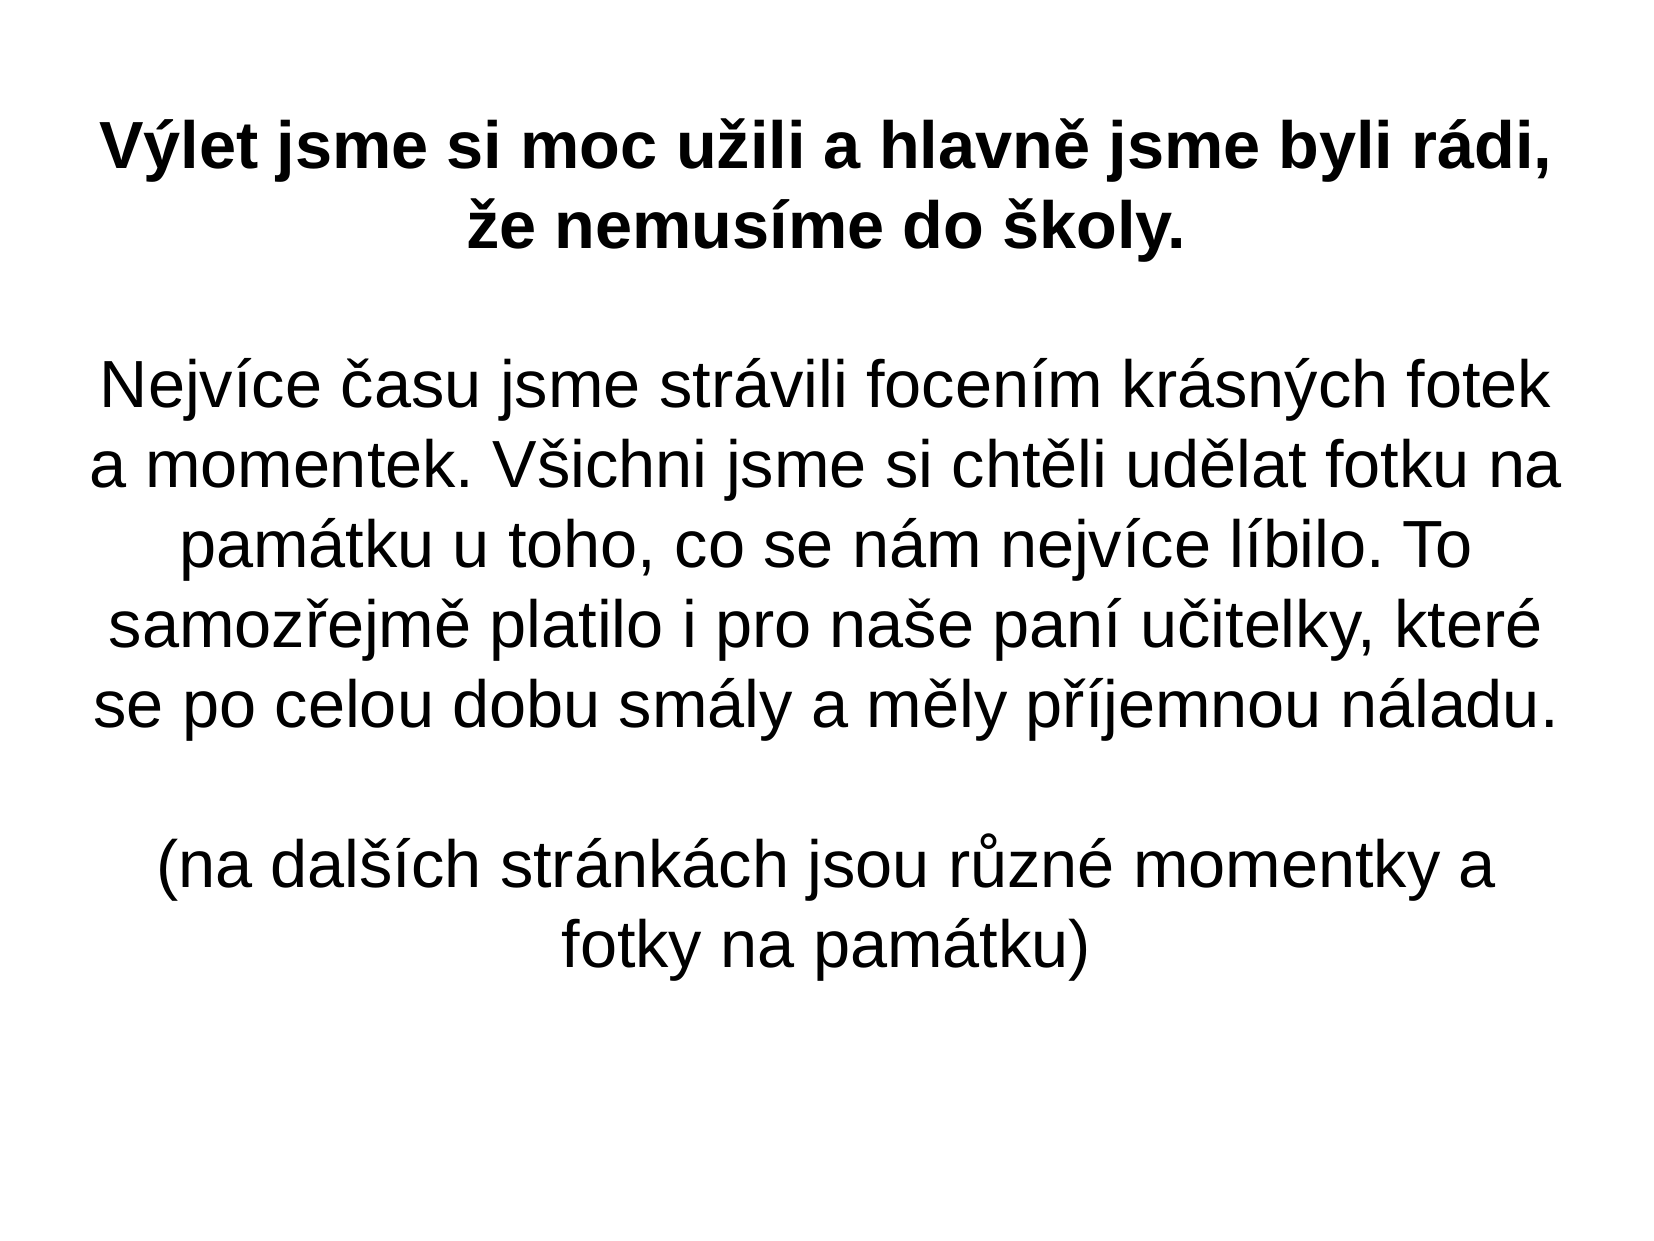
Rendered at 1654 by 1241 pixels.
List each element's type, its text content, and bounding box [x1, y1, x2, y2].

text_box Výlet jsme si moc užili a hlavně jsme byli rádi, že nemusíme do školy. Nejvíce času jsme strávili focením krásných fotek a momentek. Všichni jsme si chtěli udělat fotku na památku u toho, co se nám nejvíce líbilo. To samozřejmě platilo i pro naše paní učitelky, které se po celou dobu smály a měly příjemnou náladu. (na dalších stránkách jsou různé momentky a fotky na památku) [82, 56, 1571, 1101]
